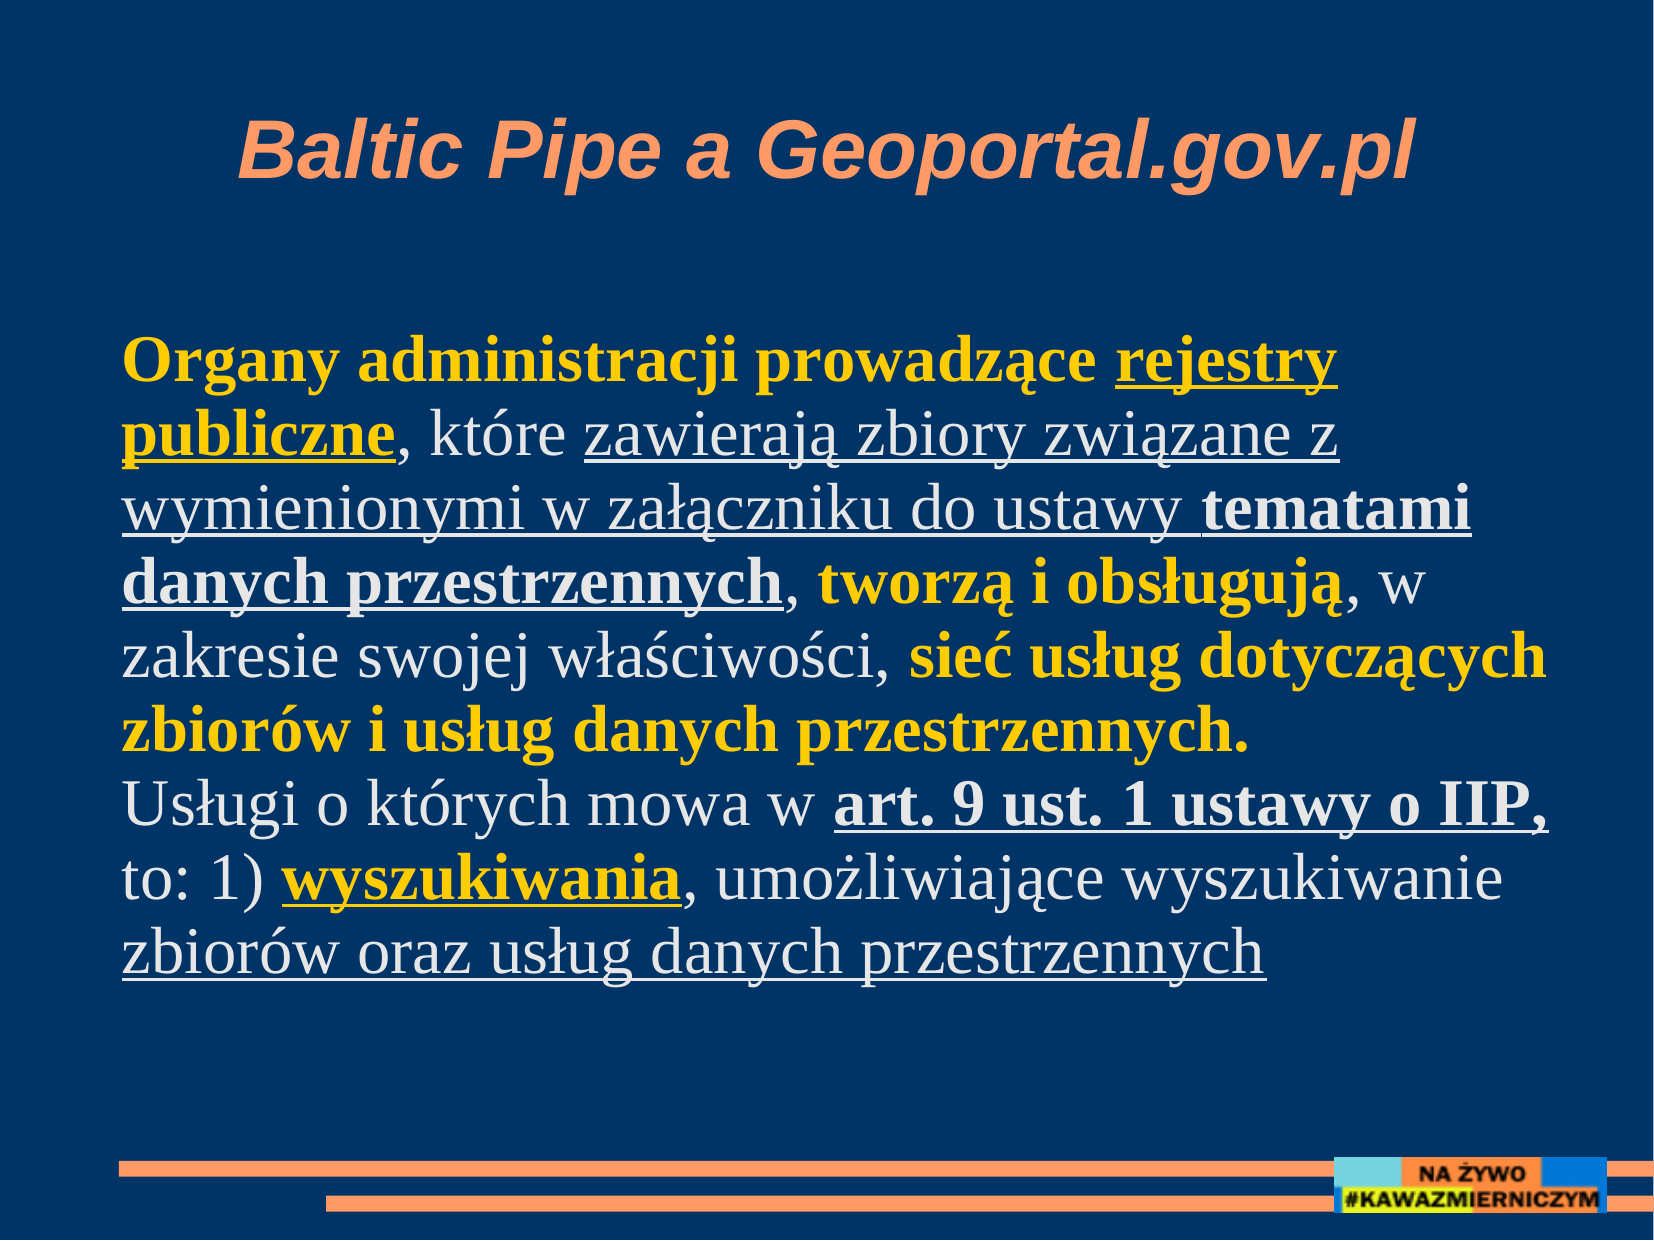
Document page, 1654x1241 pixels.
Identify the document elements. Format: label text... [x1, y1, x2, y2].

picture [1334, 1157, 1607, 1213]
title Baltic Pipe a Geoportal.gov.pl [121, 46, 1534, 254]
list Organy administracji prowadzące rejestry publiczne, które zawierają zbiory związane z wymienionymi w załączniku do ustawy tematami danych przestrzennych, tworzą i obsługują, w zakresie swojej właściwości, sieć usług dotyczących zbiorów i usług danych przestrzennych. Usługi o których mowa w art. 9 ust. 1 ustawy o IIP, to: 1) wyszukiwania, umożliwiające wyszukiwanie zbiorów oraz usług danych przestrzennych [121, 321, 1561, 1132]
